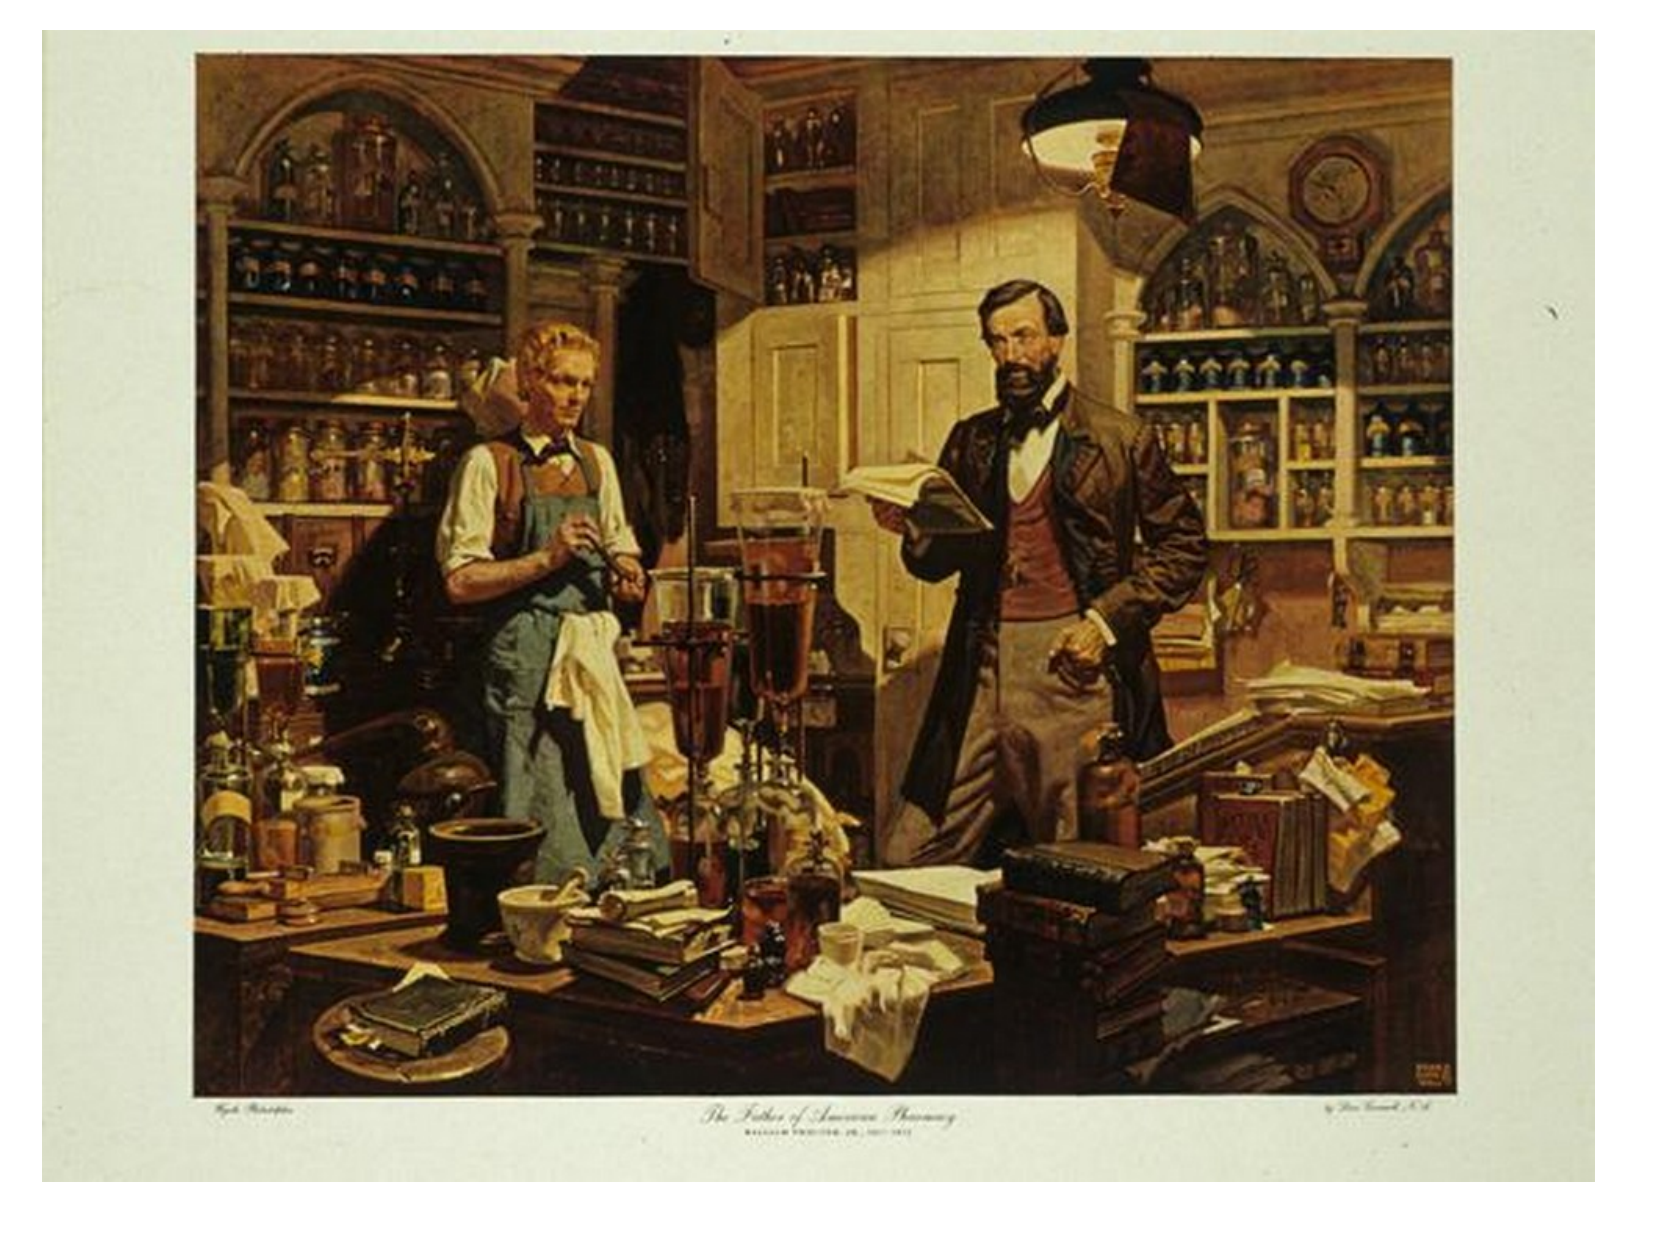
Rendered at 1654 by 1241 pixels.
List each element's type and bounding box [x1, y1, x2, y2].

picture [42, 30, 1595, 1182]
